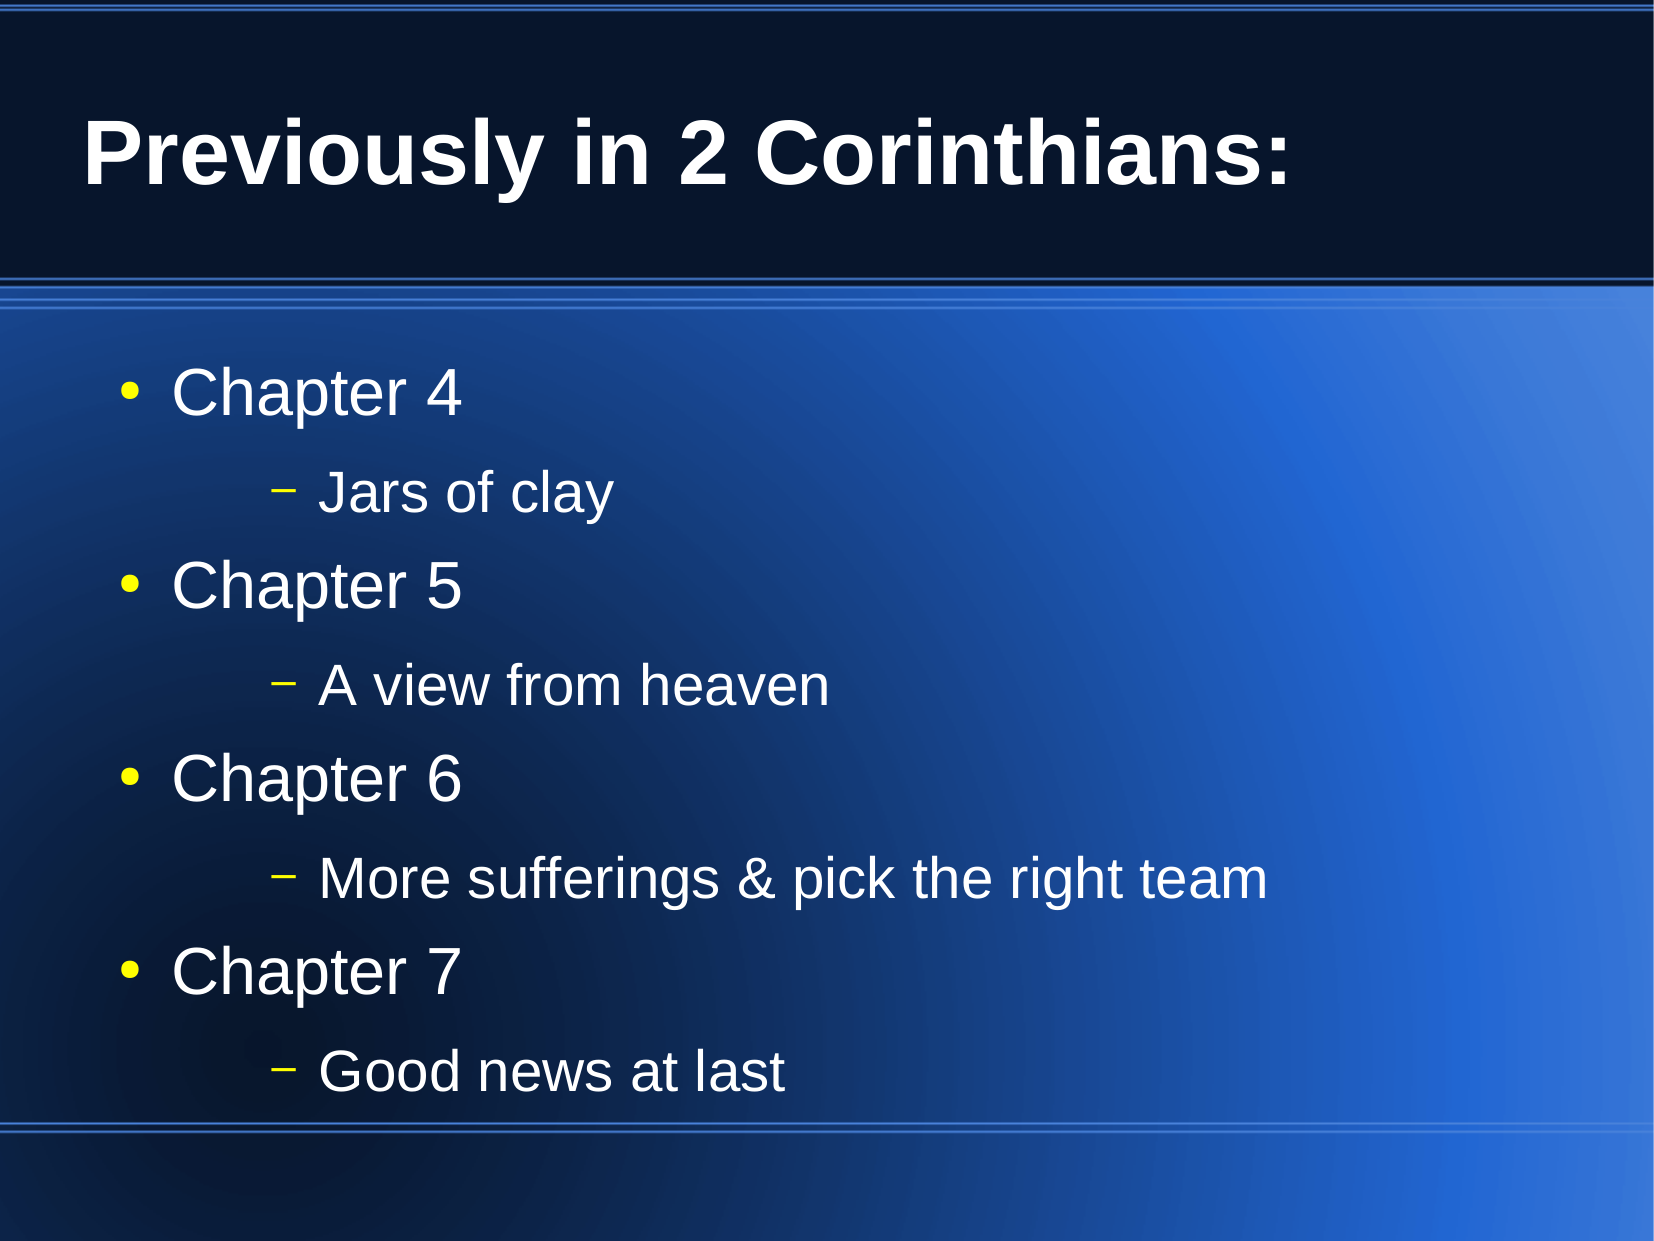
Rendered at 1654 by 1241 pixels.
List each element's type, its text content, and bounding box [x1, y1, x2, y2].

picture [0, 0, 1654, 1241]
title Previously in 2 Corinthians: [82, 56, 1571, 250]
list Chapter 4 Jars of clay Chapter 5 A view from heaven Chapter 6 More sufferings & pick the right team Chapter 7 Good news at last [82, 355, 1571, 1159]
